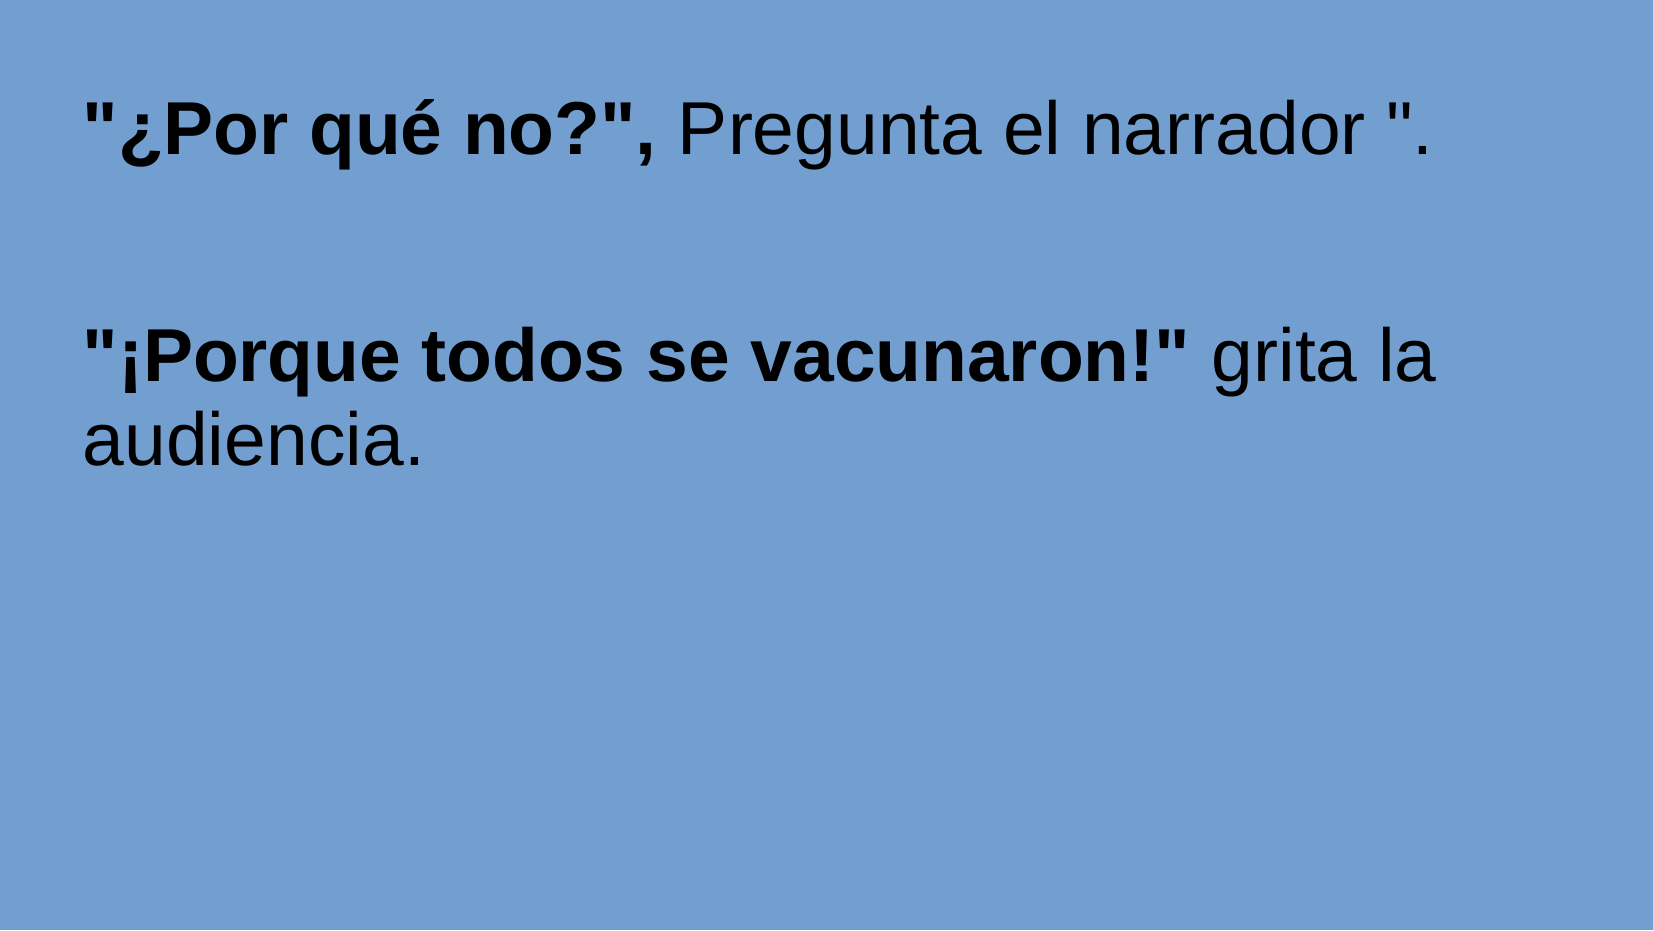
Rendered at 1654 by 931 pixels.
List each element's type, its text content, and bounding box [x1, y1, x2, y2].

list "¿Por qué no?", Pregunta el narrador ". "¡Porque todos se vacunaron!" grita la audiencia. [82, 86, 1571, 863]
